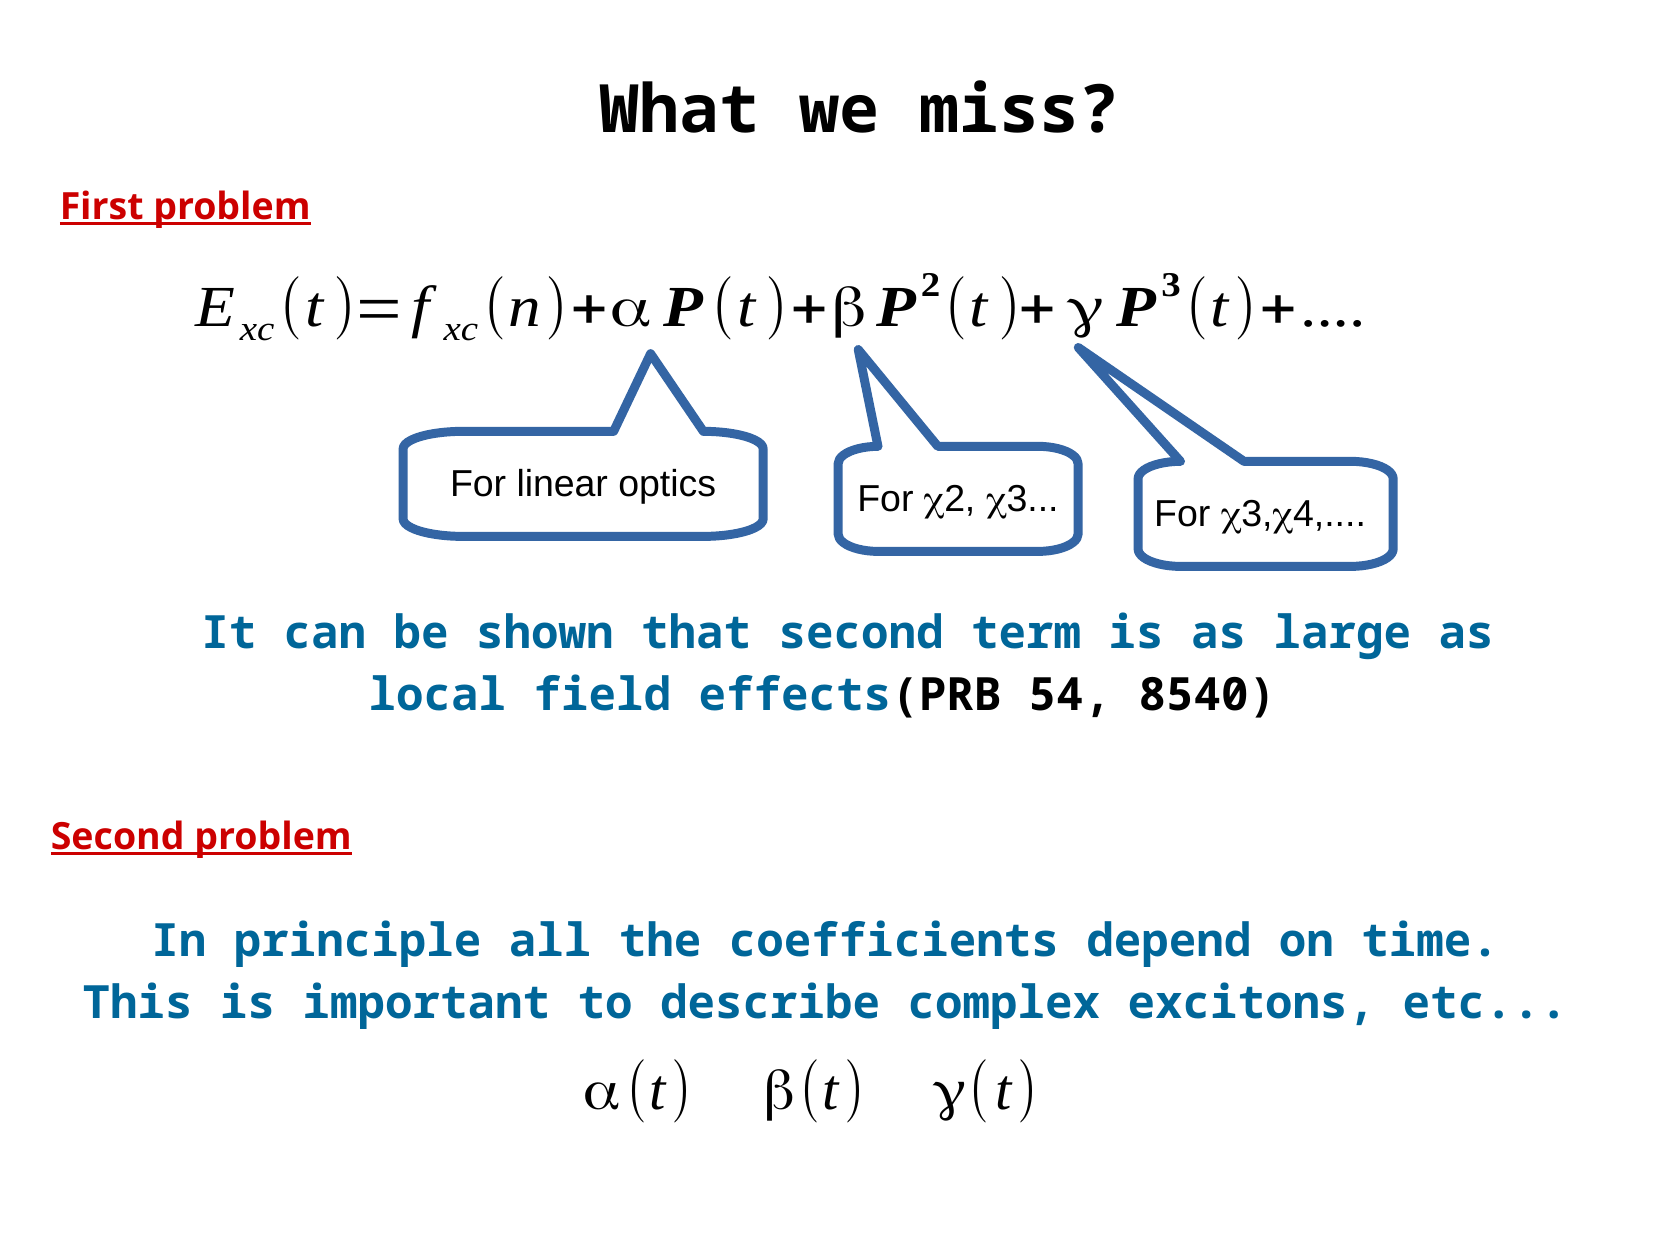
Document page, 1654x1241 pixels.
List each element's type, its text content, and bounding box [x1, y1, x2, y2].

chart [915, 1054, 1052, 1126]
text_box In principle all the coefficients depend on time. This is important to describe complex excitons, etc... [60, 899, 1591, 1073]
chart [748, 1054, 879, 1126]
text_box It can be shown that second term is as large as local field effects(PRB 54, 8540) [135, 591, 1561, 713]
text_box For c3,c4,.... [1078, 347, 1394, 567]
title What we miss? [564, 60, 1216, 154]
chart [174, 264, 1383, 347]
text_box For c2, c3... [838, 349, 1079, 552]
text_box For linear optics [403, 353, 764, 537]
text_box Second problem [36, 801, 419, 871]
text_box First problem [45, 171, 369, 241]
chart [568, 1073, 707, 1126]
